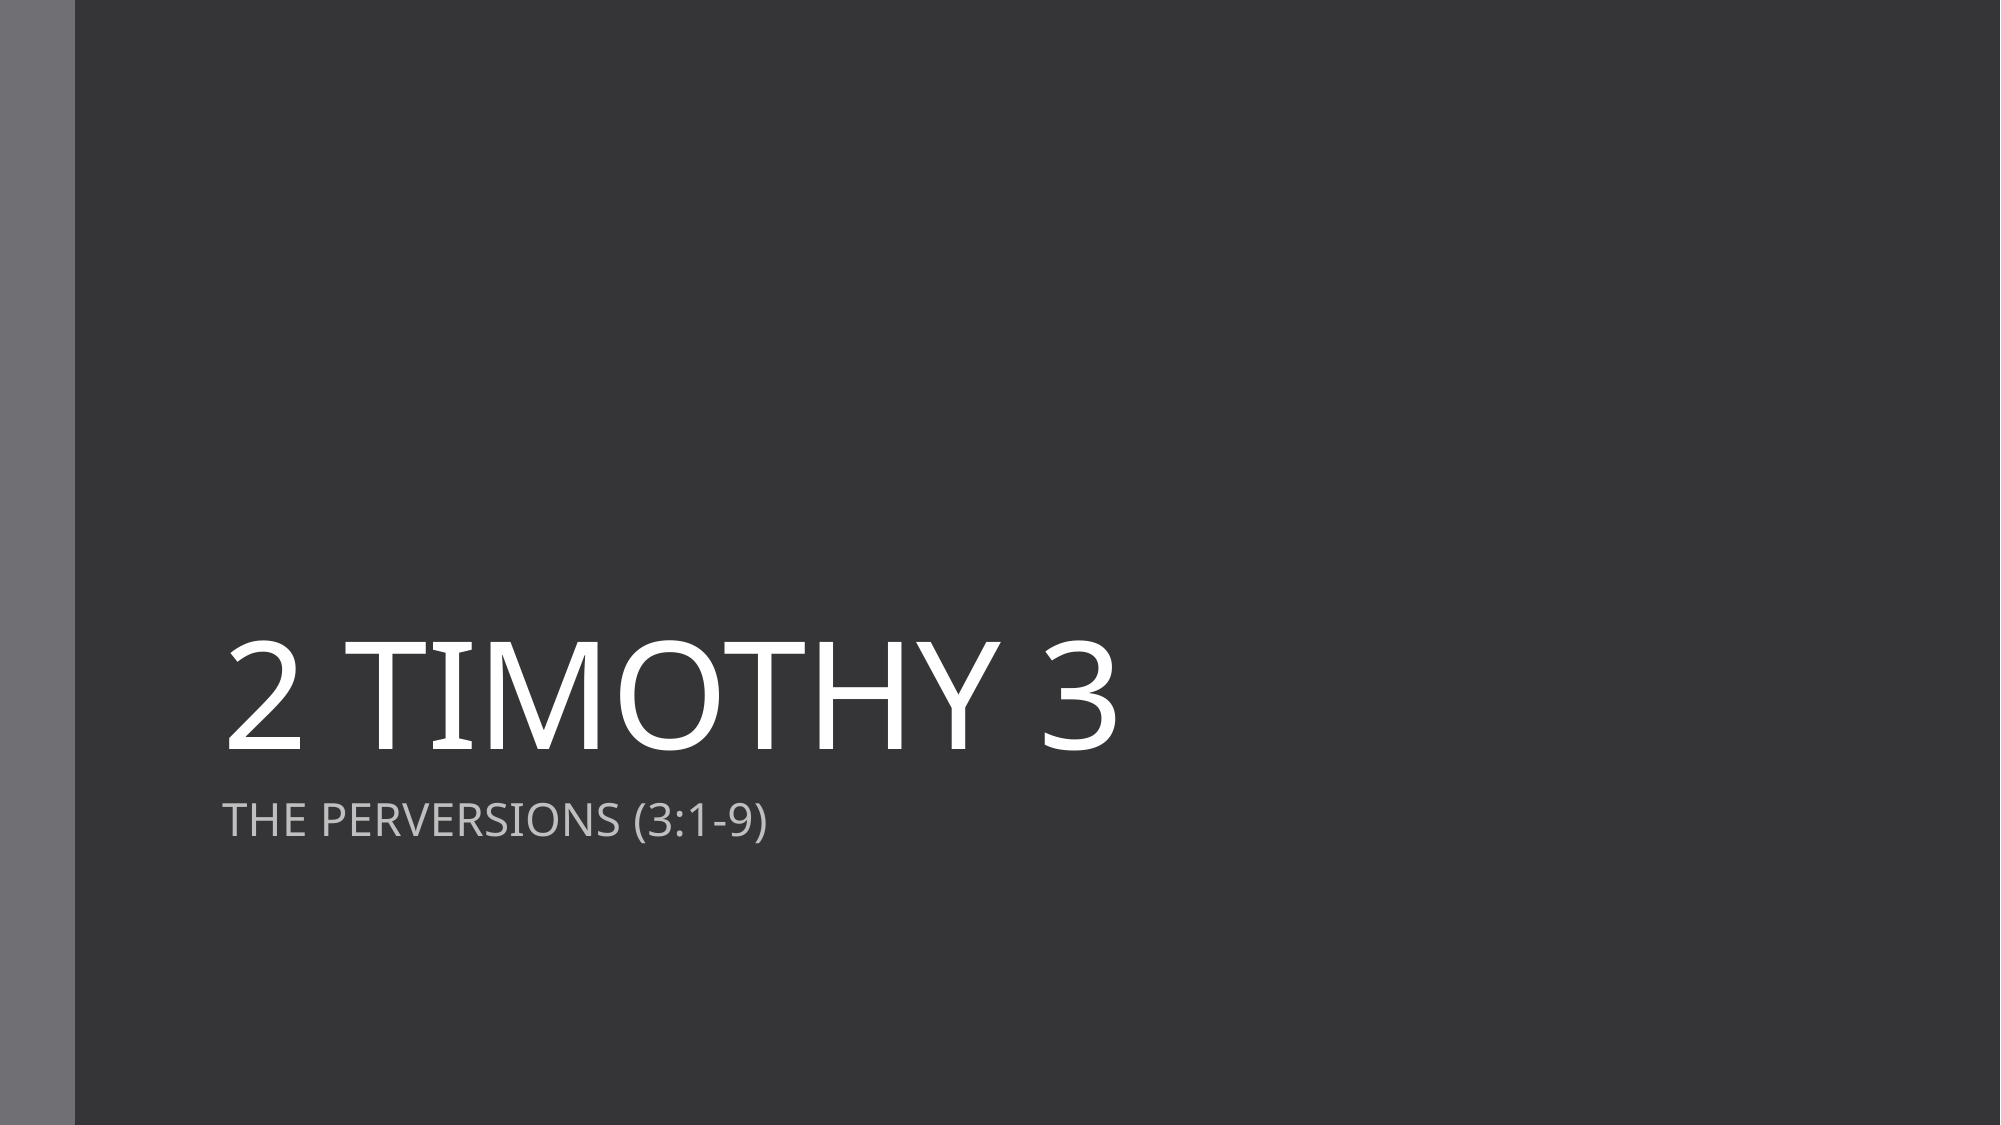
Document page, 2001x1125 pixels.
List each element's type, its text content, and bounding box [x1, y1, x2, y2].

title 2 TIMOTHY 3 [206, 124, 1752, 787]
subtitle THE PERVERSIONS (3:1-9) [206, 787, 1752, 1066]
